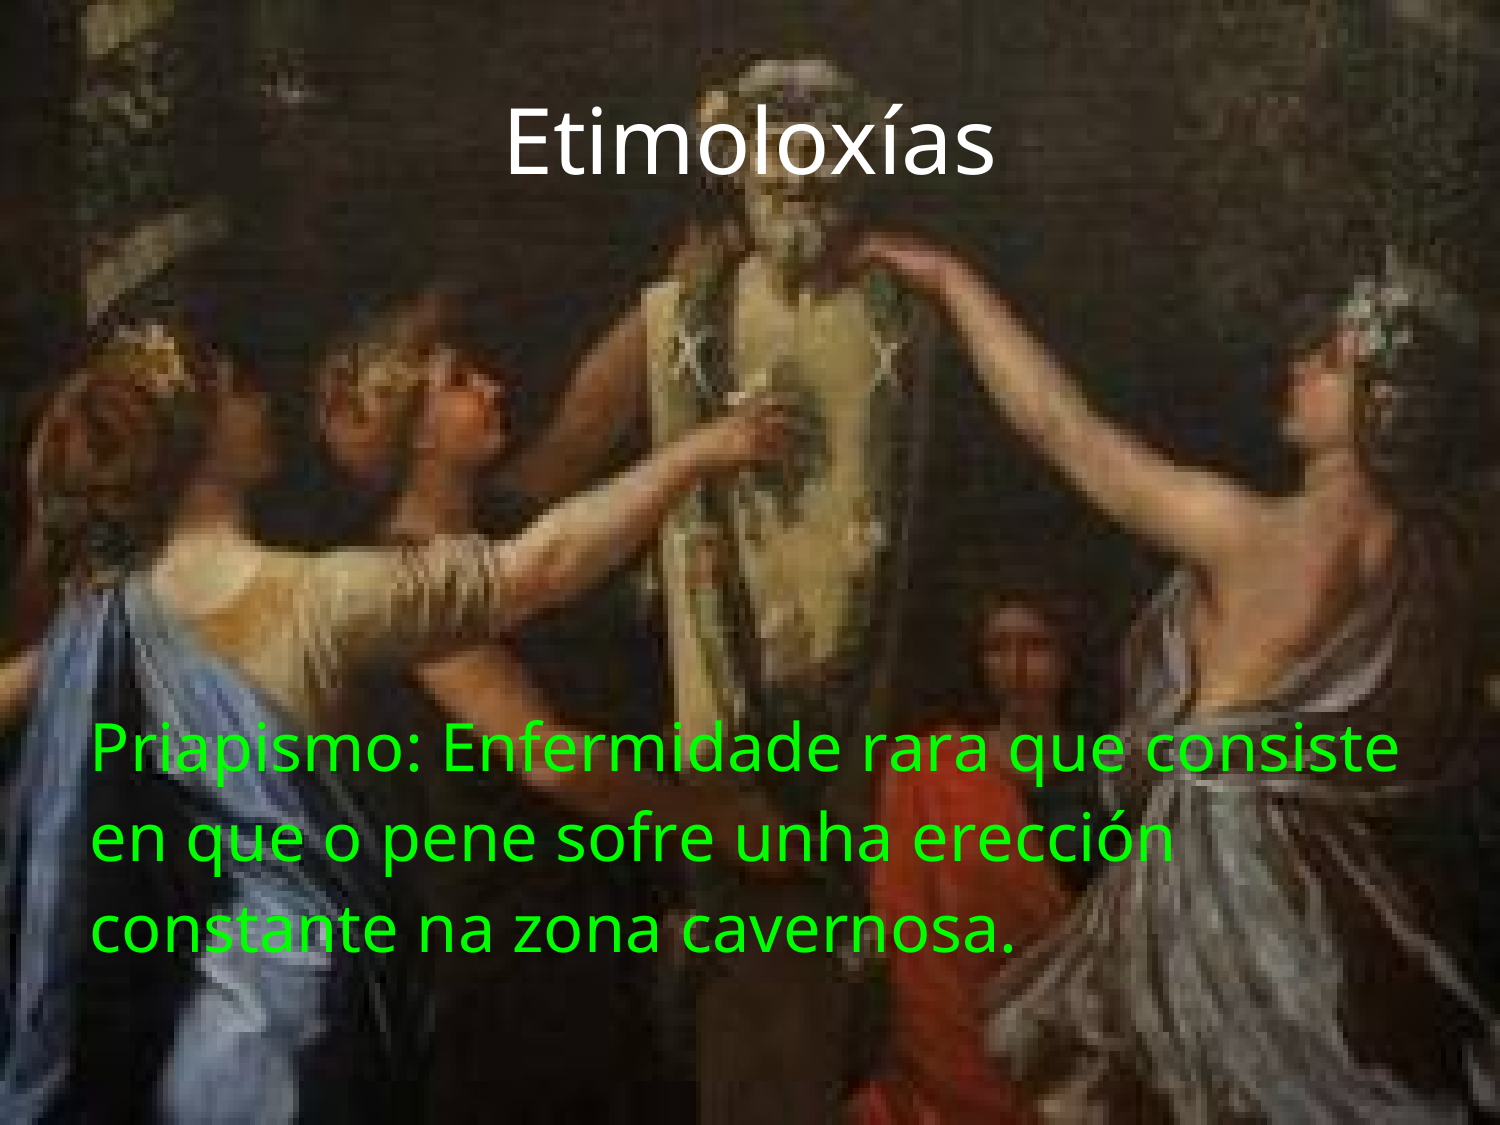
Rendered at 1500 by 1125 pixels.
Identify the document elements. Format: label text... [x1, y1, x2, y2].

list Priapismo: Enfermidade rara que consiste en que o pene sofre unha erección constante na zona cavernosa. [75, 262, 1426, 1006]
picture [0, 0, 1500, 1125]
title Etimoloxías [75, 45, 1426, 233]
